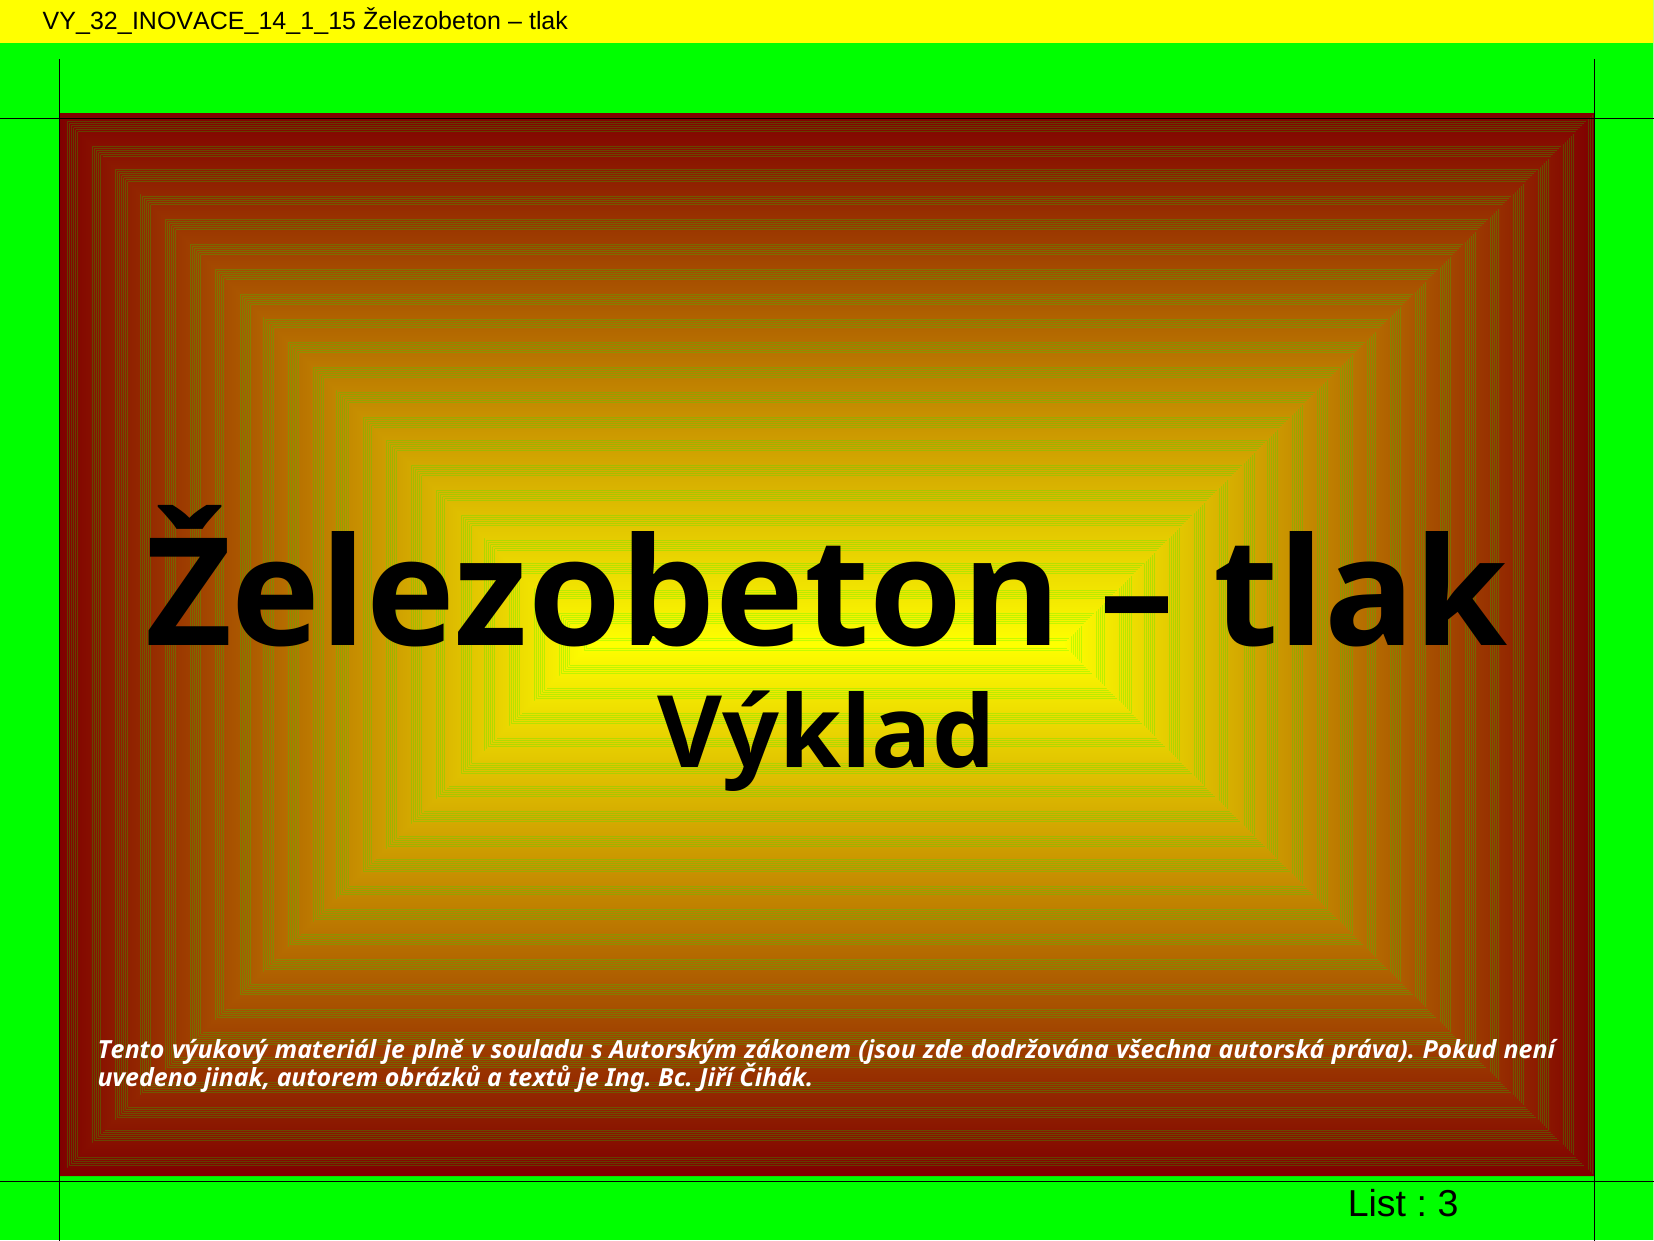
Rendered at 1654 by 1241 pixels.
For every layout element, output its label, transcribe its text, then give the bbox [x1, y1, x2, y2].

text_box List : <číslo> [1357, 1176, 1599, 1241]
text_box Železobeton – tlak Výklad [60, 113, 1594, 118]
text_box Železobeton – tlak Výklad [60, 119, 1594, 1177]
text_box Tento výukový materiál je plně v souladu s Autorským zákonem (jsou zde dodržována všechna autorská práva). Pokud není uvedeno jinak, autorem obrázků a textů je Ing. Bc. Jiří Čihák. [82, 1028, 1572, 1101]
text_box VY_32_INOVACE_14_1_15 Železobeton – tlak [0, 0, 1654, 43]
